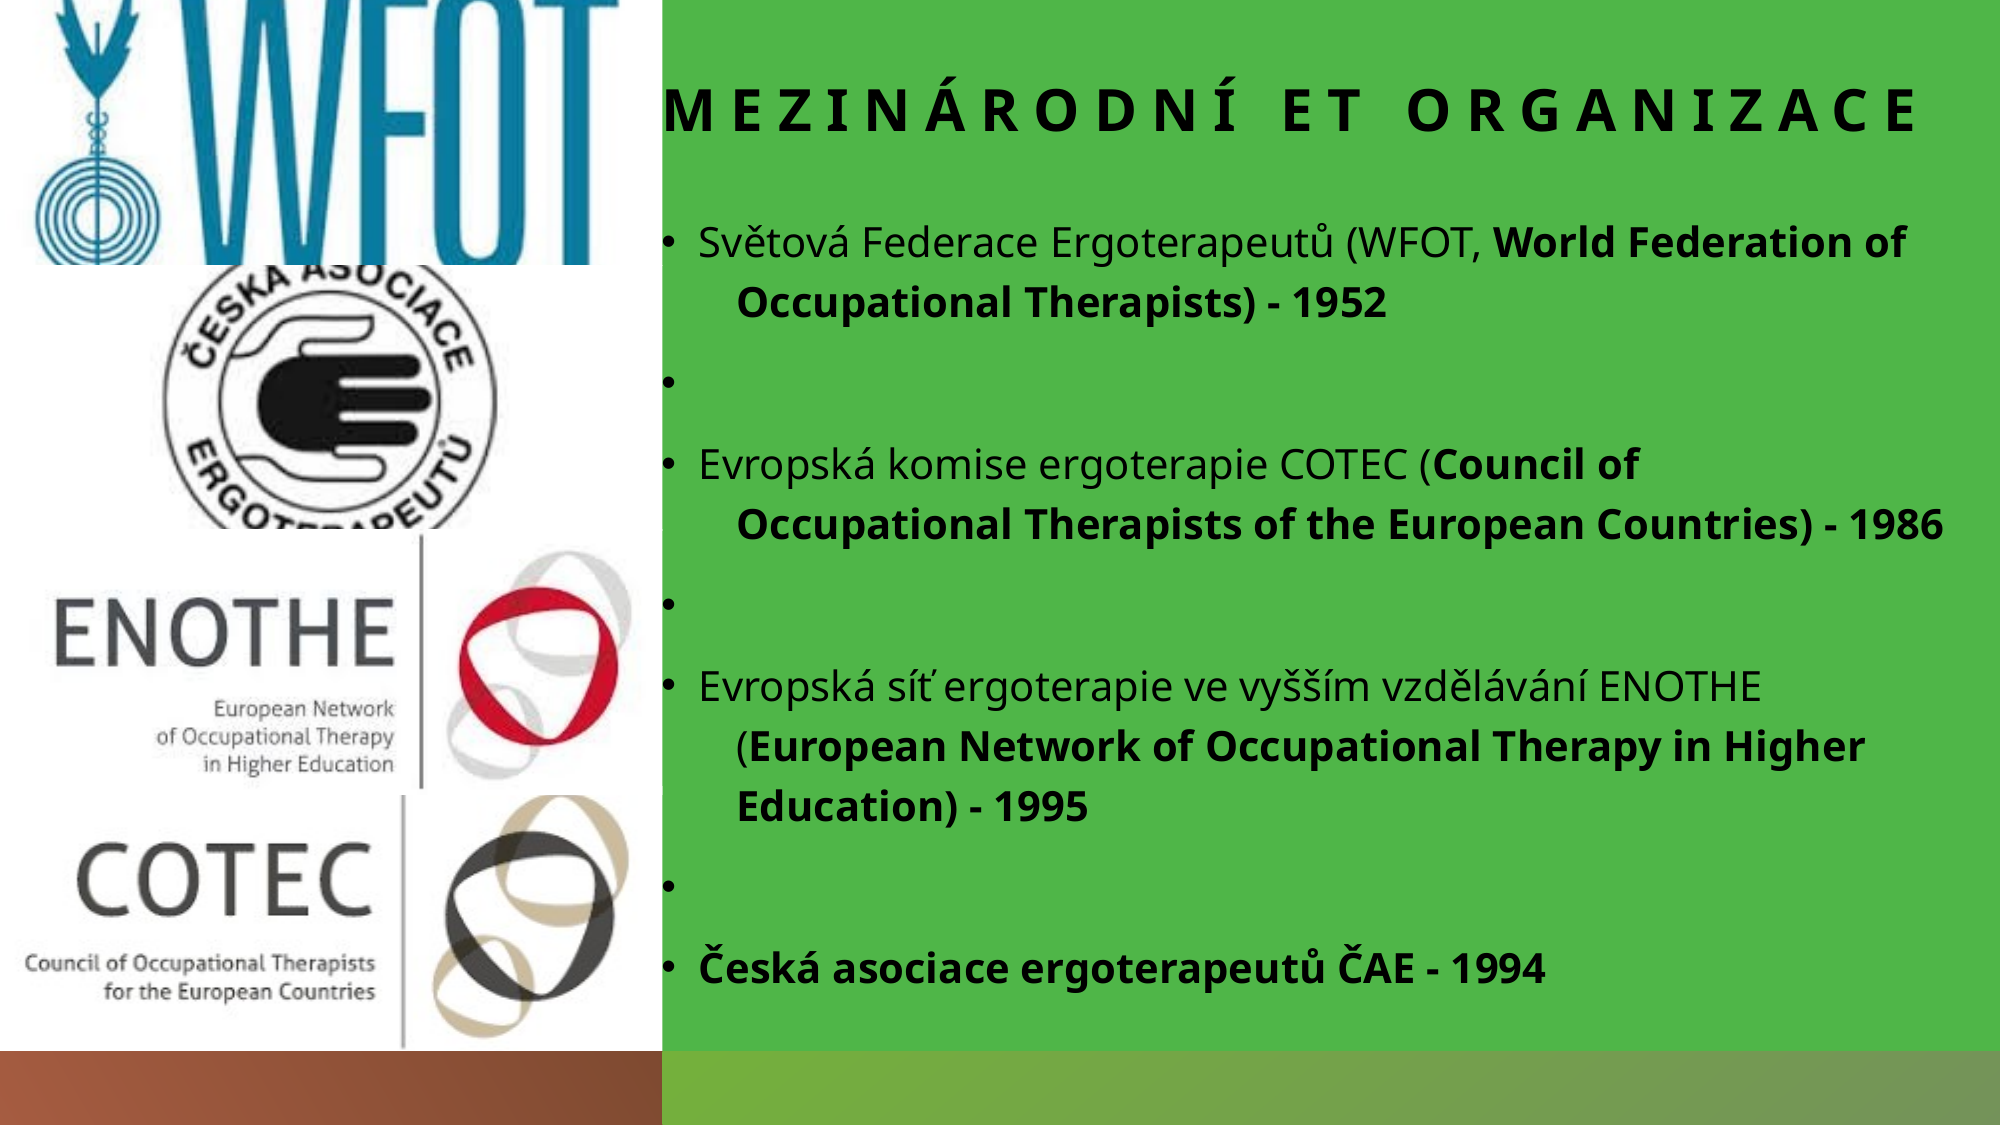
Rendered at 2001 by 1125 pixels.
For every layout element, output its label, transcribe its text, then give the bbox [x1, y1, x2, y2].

title Mezinárodní ET organizace [663, 15, 1998, 144]
picture [0, 0, 663, 1051]
text_box [0, 0, 2000, 1125]
picture [287, 225, 293, 238]
list Světová Federace Ergoterapeutů (WFOT, World Federation of Occupational Therapists) - 1952 Evropská komise ergoterapie COTEC (Council of Occupational Therapists of the European Countries) - 1986 Evropská síť ergoterapie ve vyšším vzdělávání ENOTHE (European Network of Occupational Therapy in Higher Education) - 1995 Česká asociace ergoterapeutů ČAE - 1994 [661, 205, 1988, 1051]
